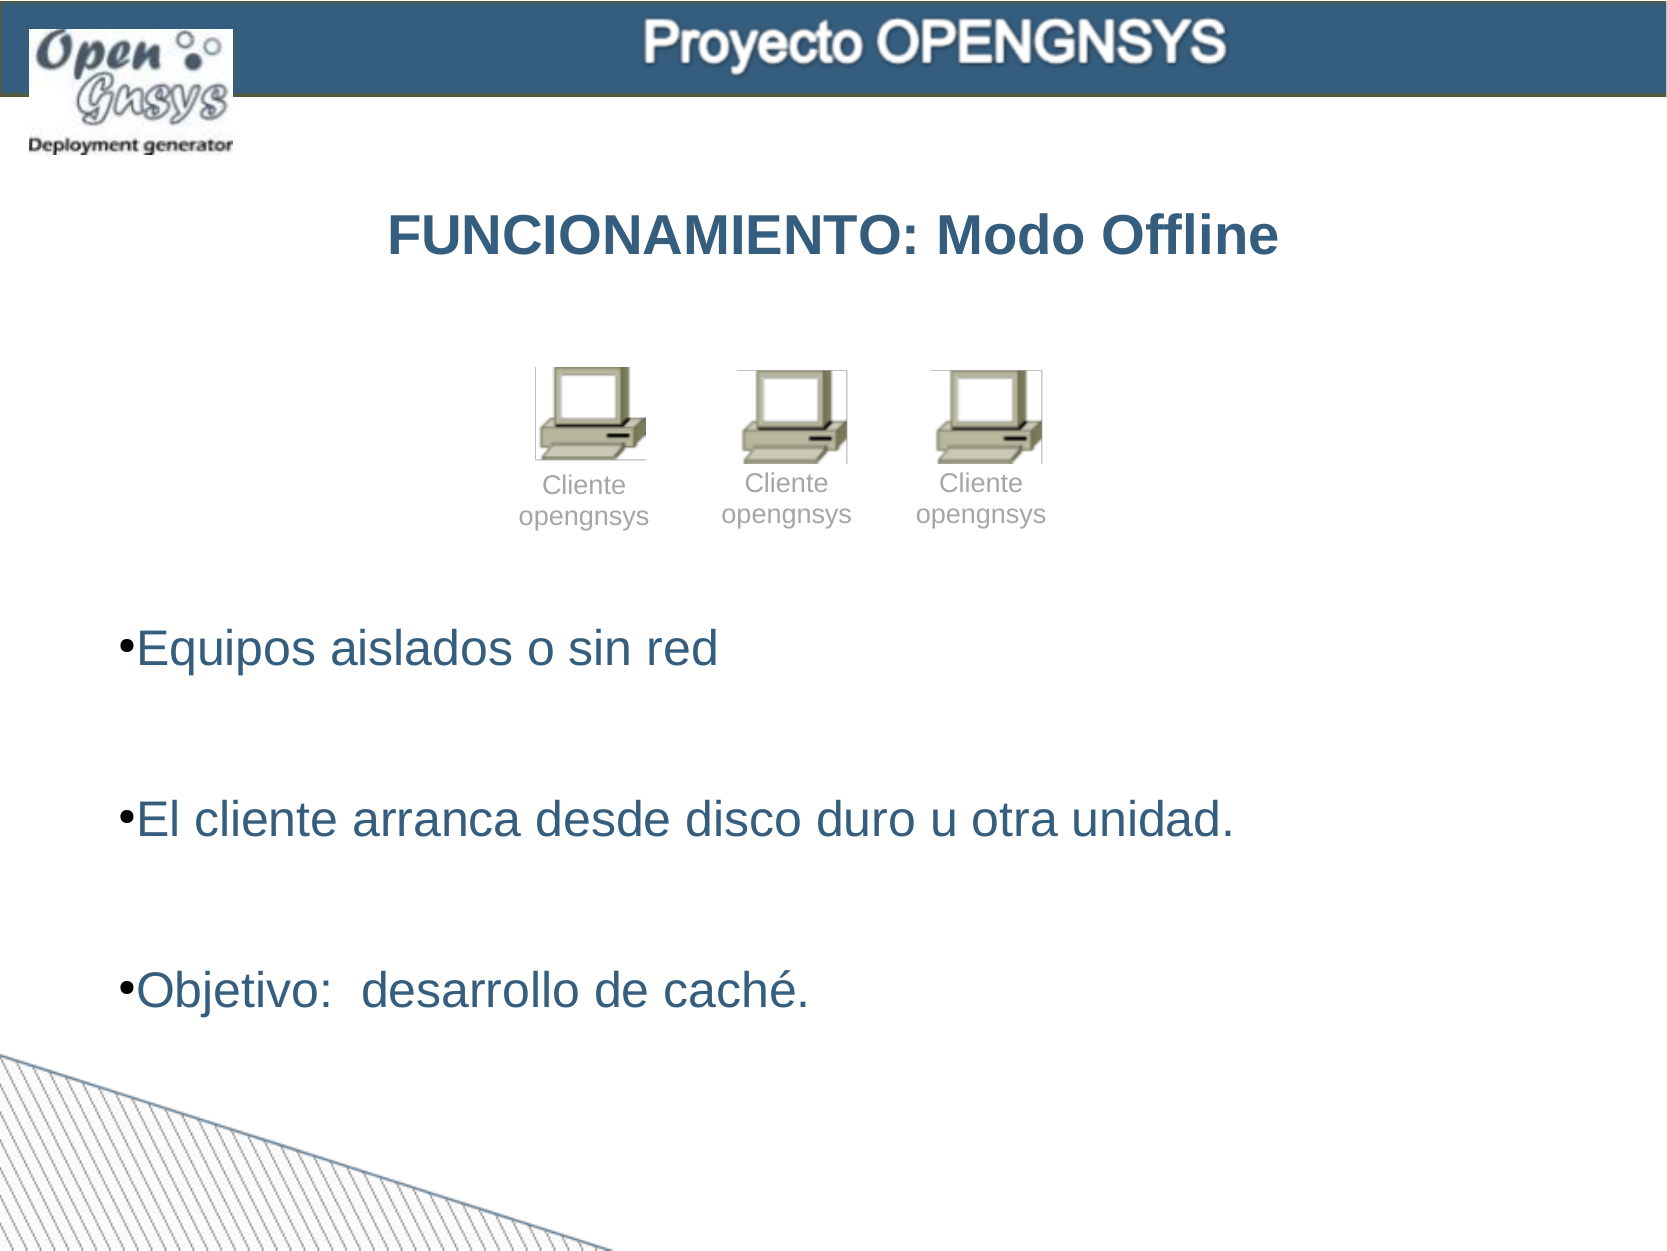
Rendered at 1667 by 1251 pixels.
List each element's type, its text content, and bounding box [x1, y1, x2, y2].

text_box FUNCIONAMIENTO: Modo Offline [7, 203, 1660, 268]
text_box Cliente opengnsys [502, 469, 666, 532]
text_box Cliente opengnsys [899, 468, 1063, 530]
text_box Equipos aislados o sin red El cliente arranca desde disco duro u otra unidad. Objetivo: desarrollo de caché. [118, 620, 1595, 1020]
picture [0, 0, 1667, 1251]
text_box Cliente opengnsys [704, 468, 869, 530]
